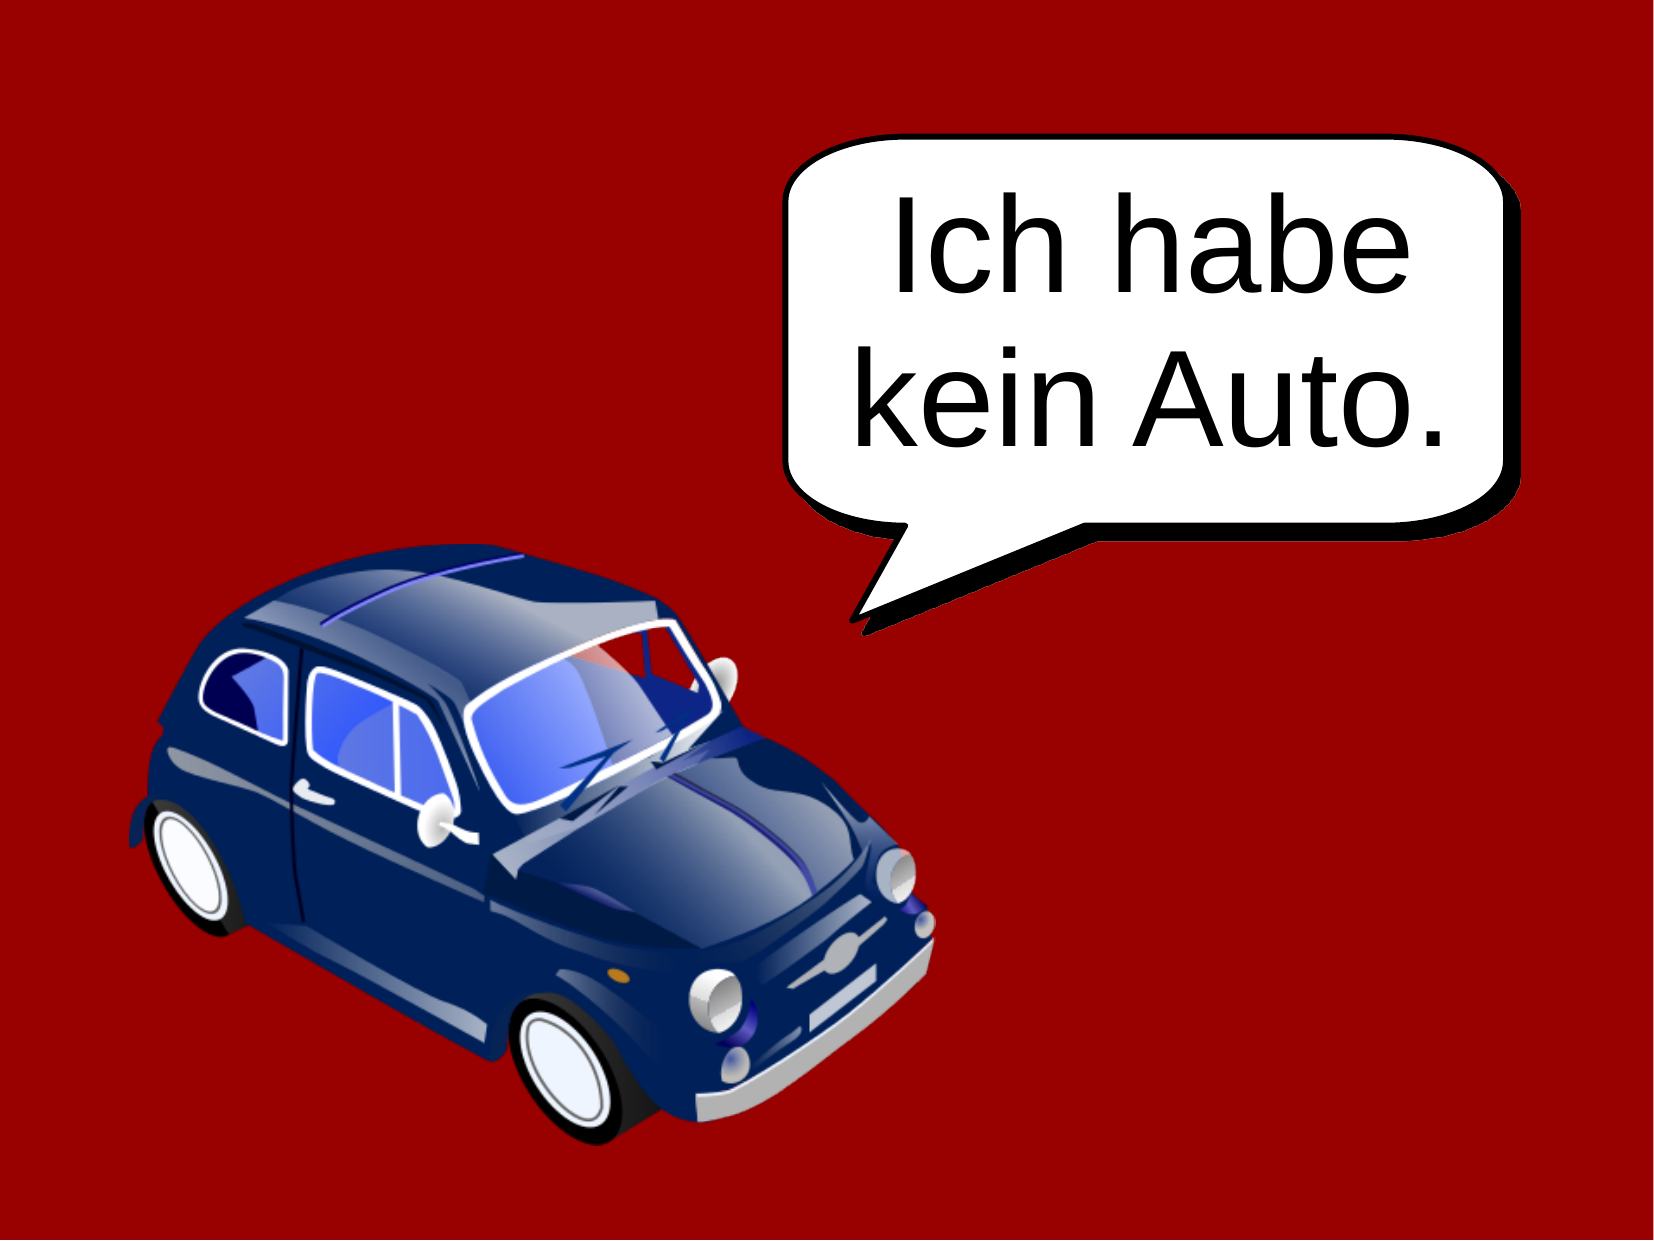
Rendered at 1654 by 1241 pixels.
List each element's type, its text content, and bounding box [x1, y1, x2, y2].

text_box Ich habe kein Auto. [809, 160, 1495, 497]
text_box [785, 162, 1486, 621]
text_box [1495, 174, 1506, 488]
text_box [813, 136, 1479, 160]
picture [129, 544, 936, 1146]
